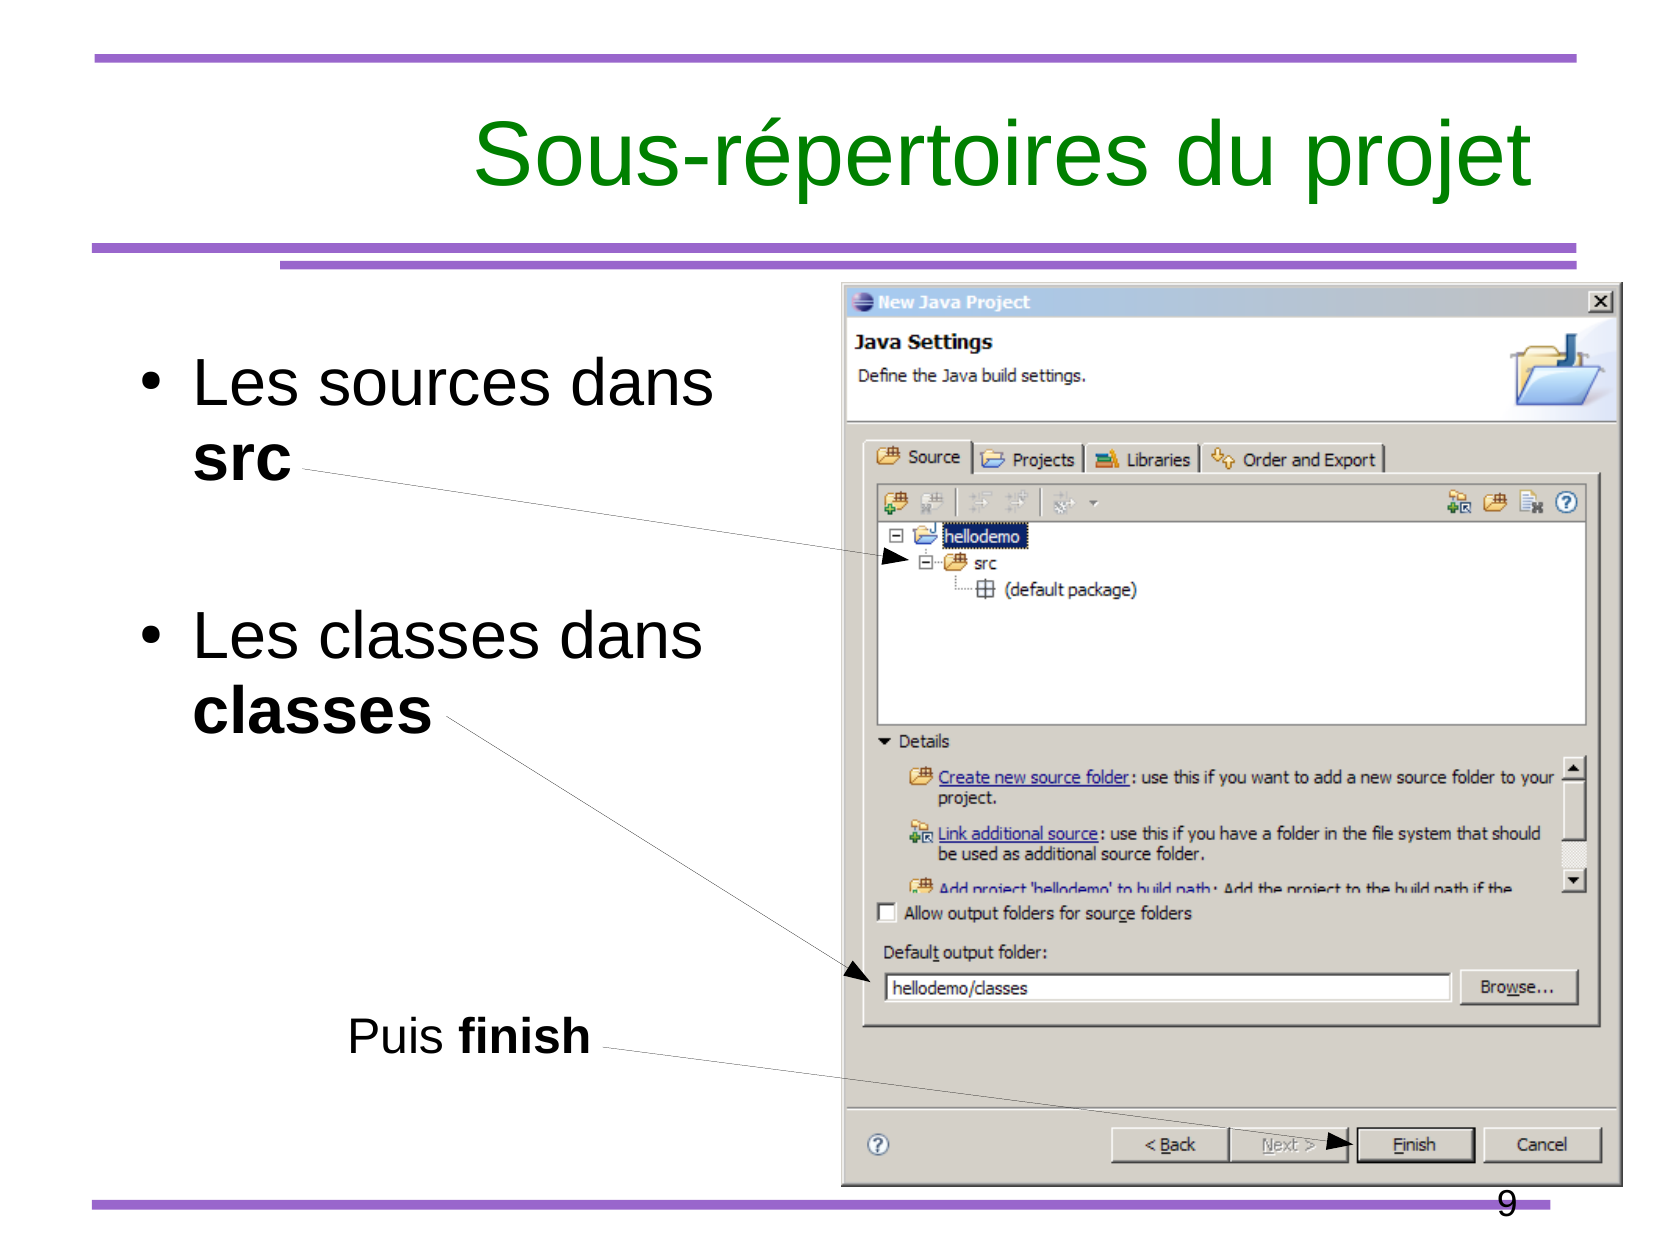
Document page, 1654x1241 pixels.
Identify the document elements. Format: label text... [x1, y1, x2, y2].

text_box Puis finish [347, 1008, 592, 1064]
title Sous-répertoires du projet [121, 49, 1534, 257]
list Les sources dans src Les classes dans classes [121, 344, 841, 753]
picture [841, 282, 1623, 1187]
